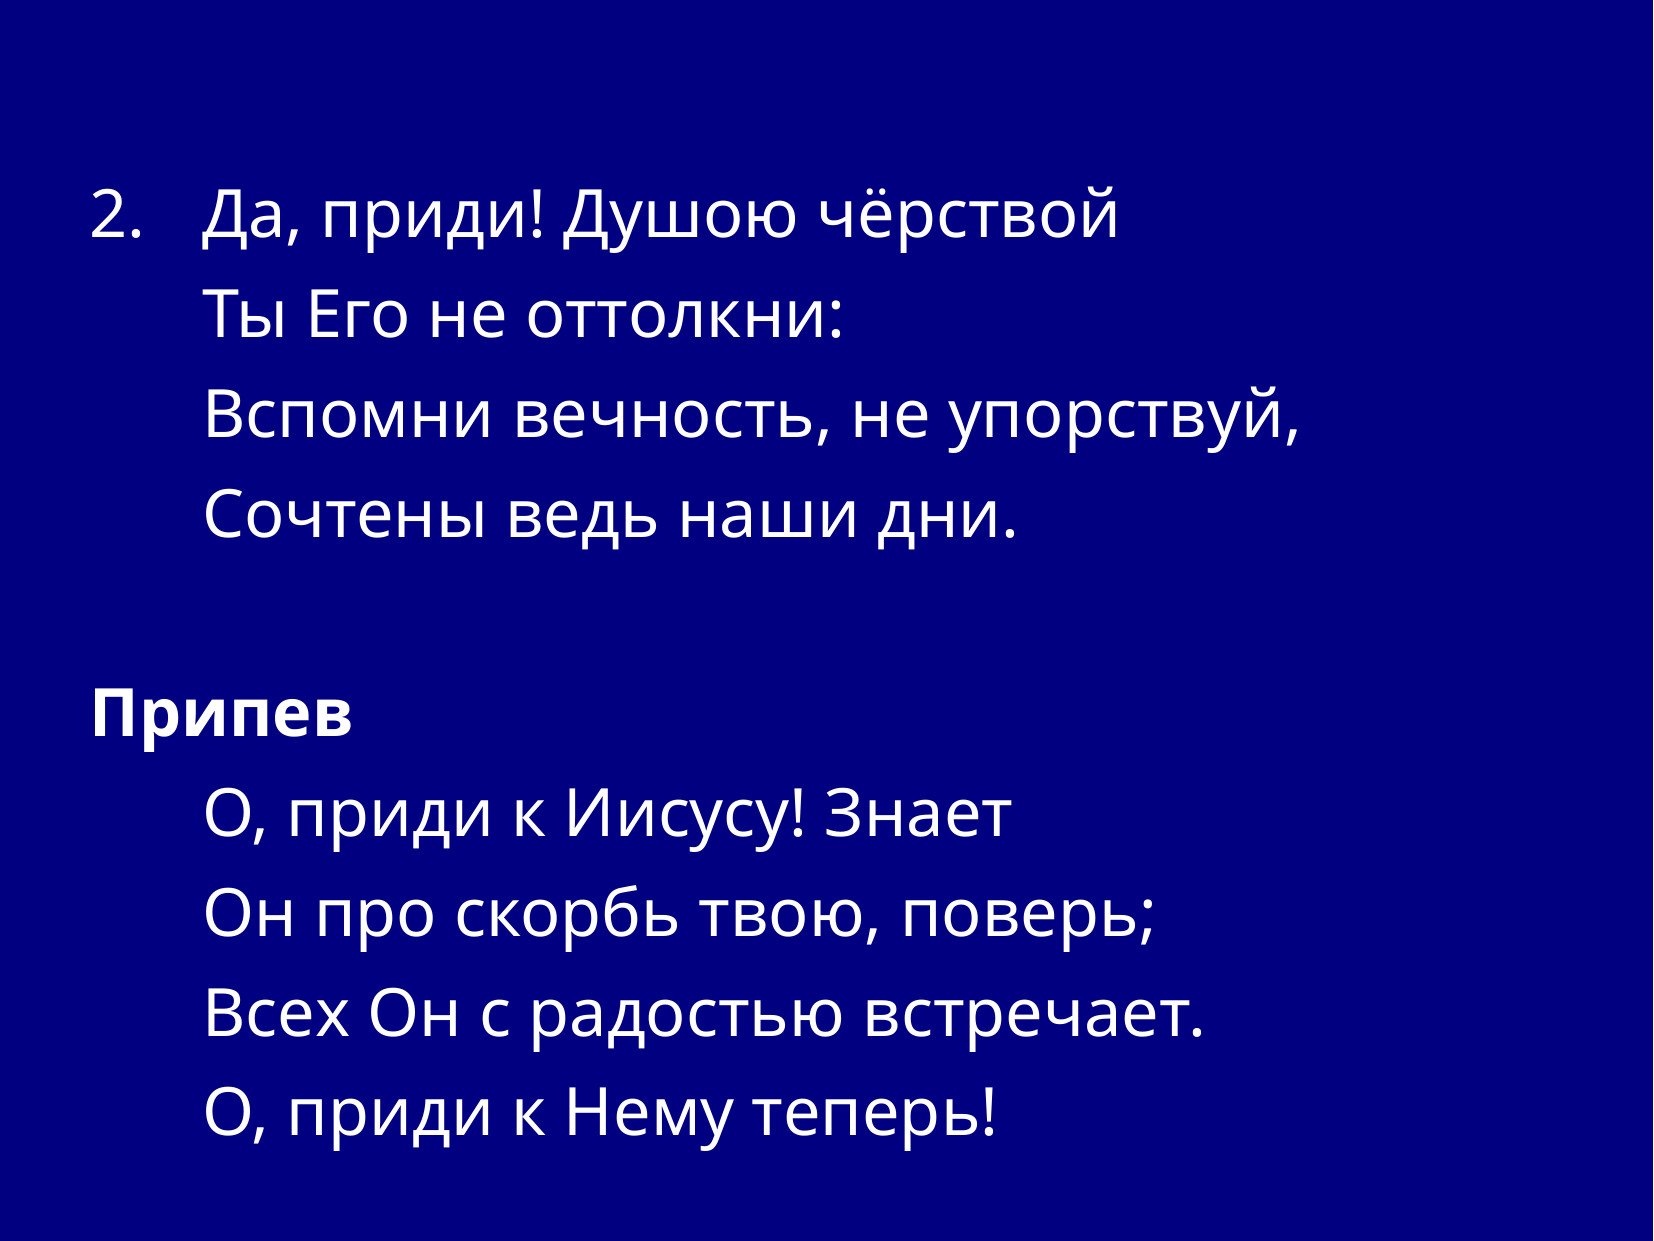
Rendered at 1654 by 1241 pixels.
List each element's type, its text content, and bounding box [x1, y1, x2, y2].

text_box 2. Да, приди! Душою чёрствой Ты Его не оттолкни: Вспомни вечность, не упорствуй, Сочтены ведь наши дни. Припев О, приди к Иисусу! Знает Он про скорбь твою, поверь; Всех Он с радостью встречает. О, приди к Нему теперь! [75, 150, 1576, 1163]
